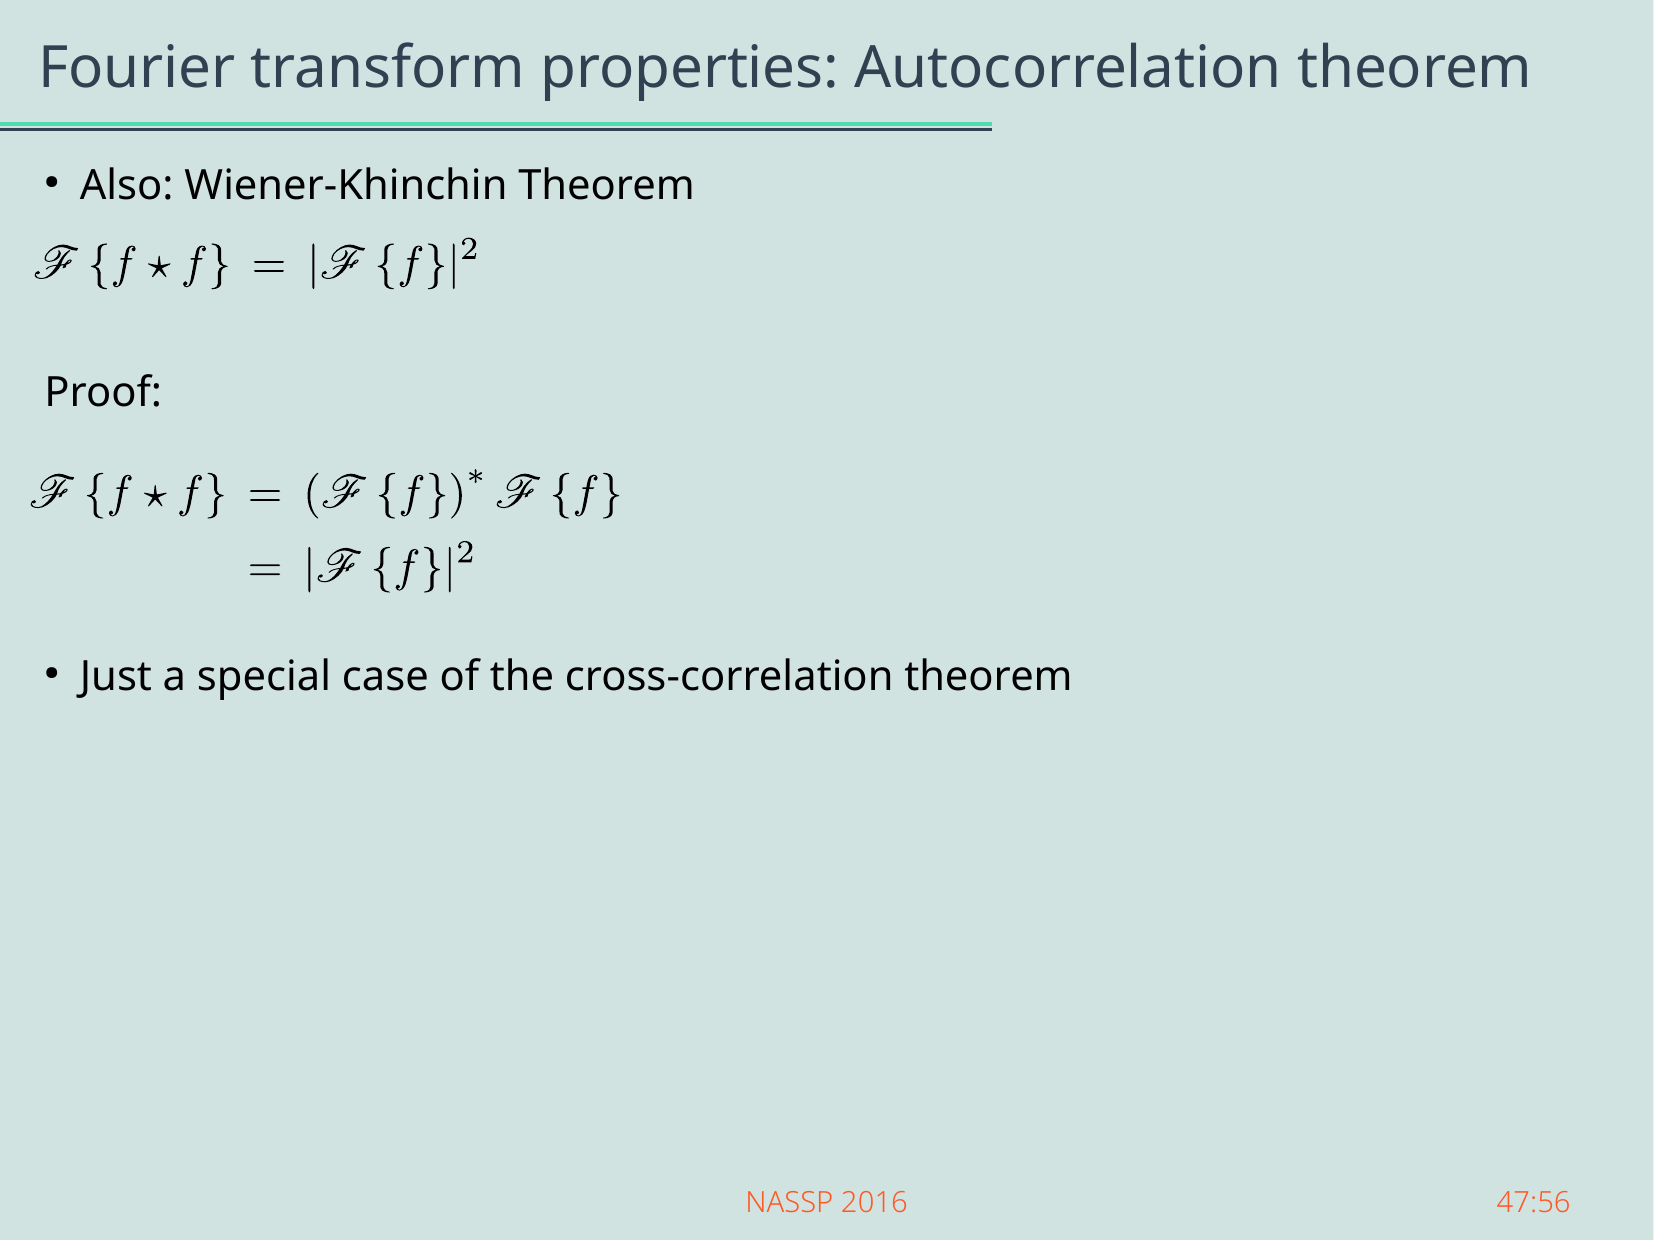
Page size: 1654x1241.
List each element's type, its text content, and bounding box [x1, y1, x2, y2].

text_box Proof: [29, 354, 187, 421]
text_box Fourier transform properties: Autocorrelation theorem [23, 17, 1613, 103]
text_box Also: Wiener-Khinchin Theorem Just a special case of the cross-correlation theorem [29, 147, 1636, 1170]
text_box [32, 237, 479, 290]
text_box [28, 469, 623, 593]
